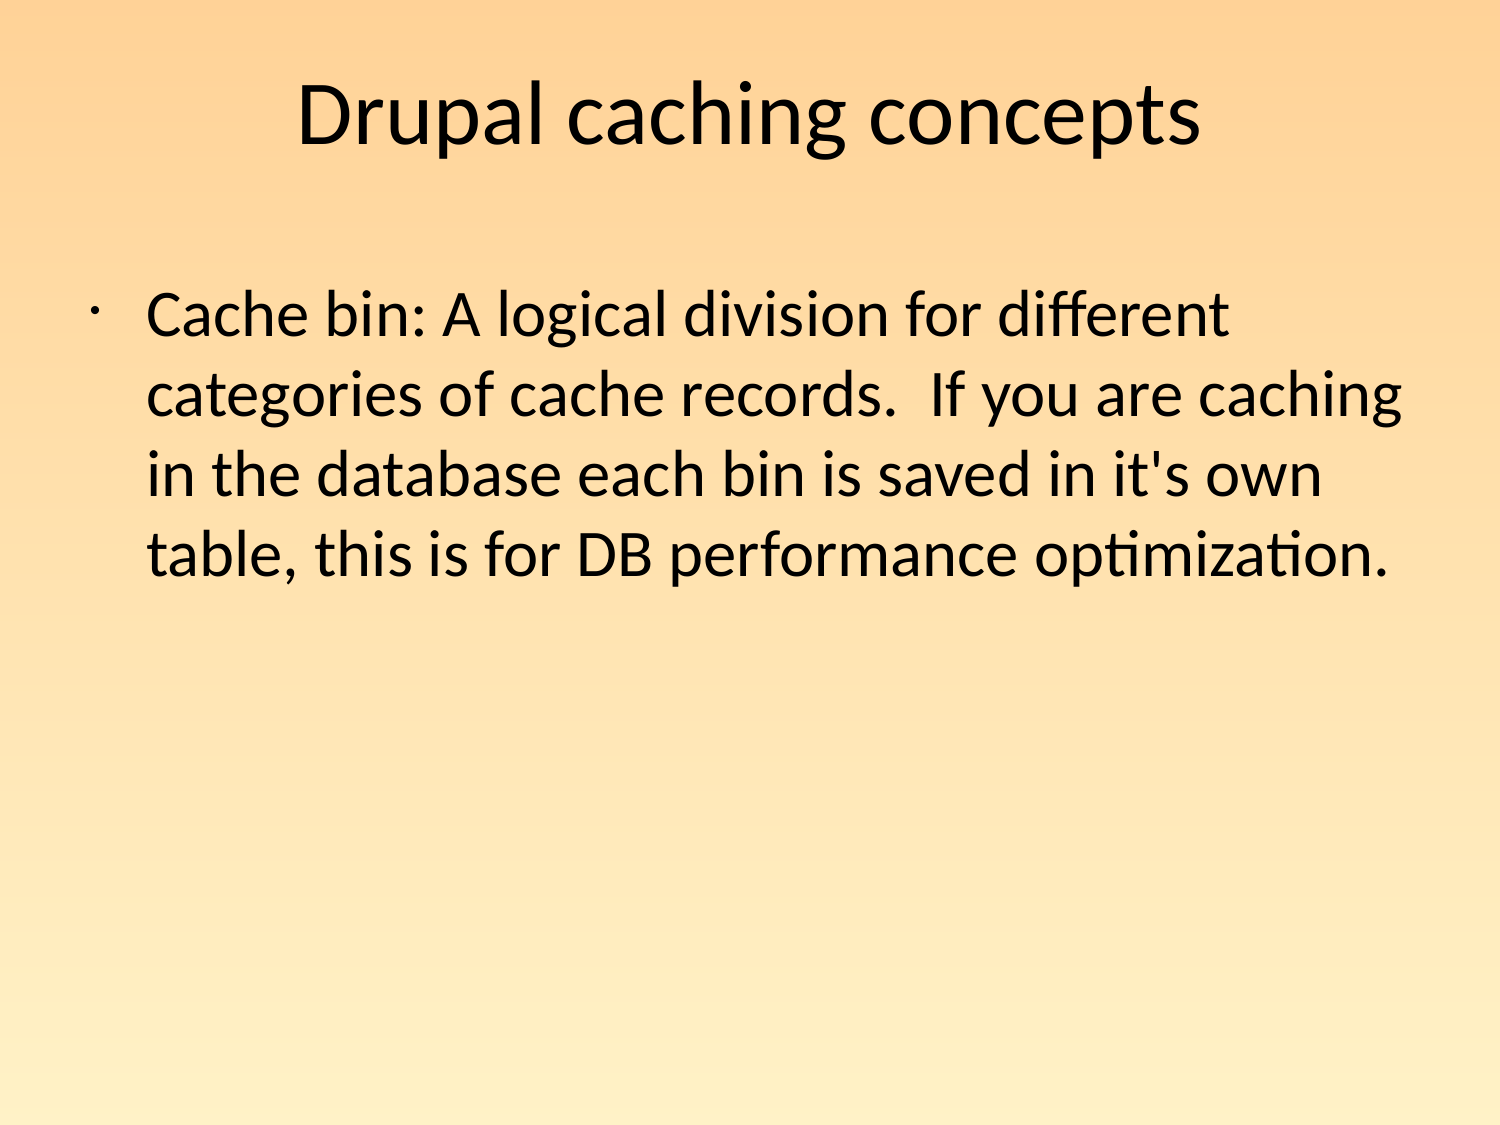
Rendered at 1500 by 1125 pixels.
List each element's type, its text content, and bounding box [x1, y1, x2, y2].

list Cache bin: A logical division for different categories of cache records. If you are caching in the database each bin is saved in it's own table, this is for DB performance optimization. [75, 262, 1425, 1005]
title Drupal caching concepts [75, 45, 1425, 233]
